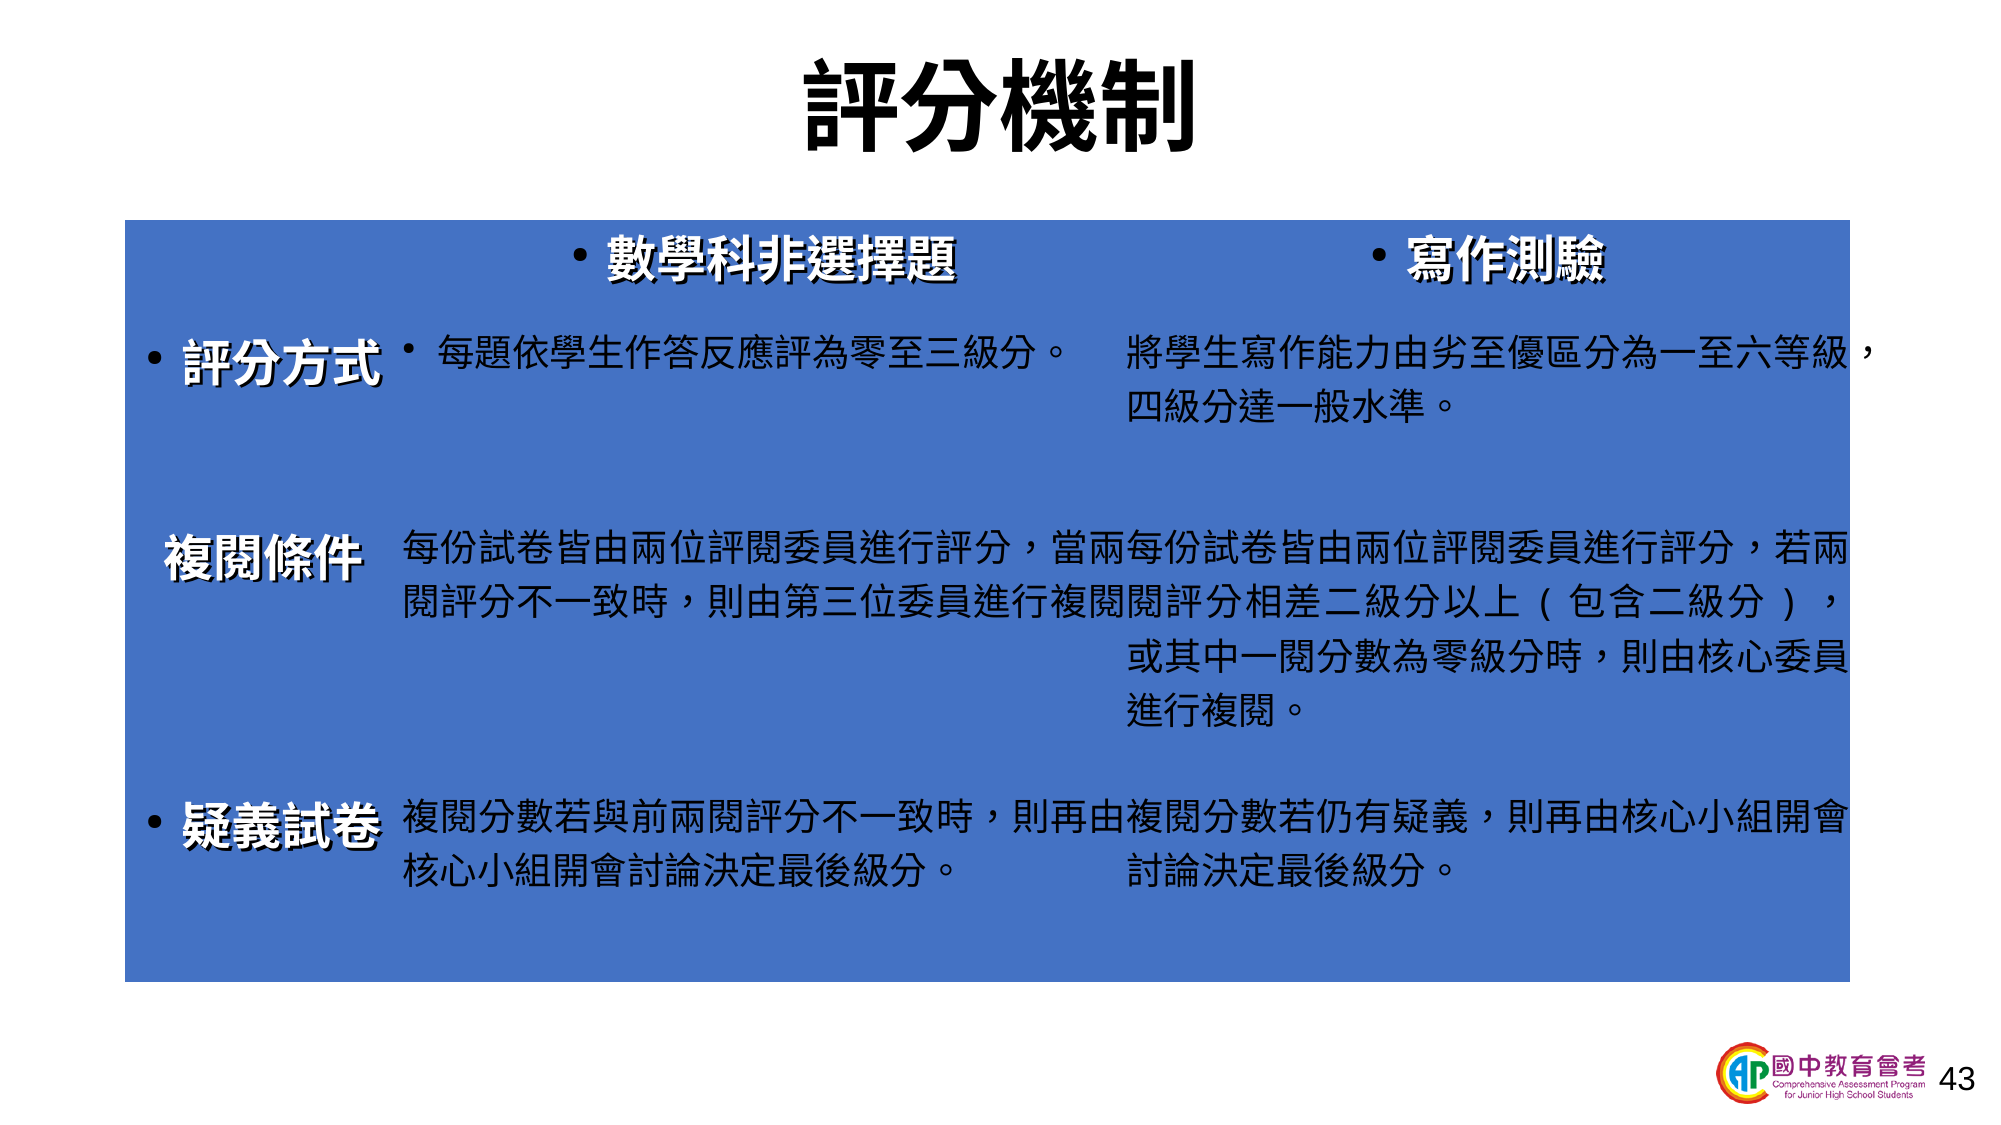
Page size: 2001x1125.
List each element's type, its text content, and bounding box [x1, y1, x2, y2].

table_cell 每份試卷皆由兩位評閱委員進行評分，若兩閱評分相差二級分以上(包含二級分)，或其中一閱分數為零級分時，則由核心委員進行複閱。 [1126, 518, 1850, 787]
table_cell 將學生寫作能力由劣至優區分為一至六等級，四級分達一般水準。 [1126, 323, 1850, 518]
table_cell 複閱分數若與前兩閱評分不一致時，則再由核心小組開會討論決定最後級分。 [402, 787, 1126, 982]
table_cell 複閱條件 [125, 518, 402, 787]
table_cell 每題依學生作答反應評為零至三級分。 [402, 323, 1126, 518]
table_header 數學科非選擇題 [402, 220, 1126, 323]
table_cell 複閱分數若仍有疑義，則再由核心小組開會討論決定最後級分。 [1126, 787, 1850, 982]
table_cell 評分方式 [125, 323, 402, 518]
title 評分機制 [137, 2, 1863, 220]
table_header [125, 220, 402, 323]
text_box 43 [1923, 1047, 2000, 1108]
table_cell 疑義試卷 [125, 787, 402, 982]
table_cell 每份試卷皆由兩位評閱委員進行評分，當兩閱評分不一致時，則由第三位委員進行複閱。 [402, 518, 1126, 787]
table_header 寫作測驗 [1126, 220, 1850, 323]
